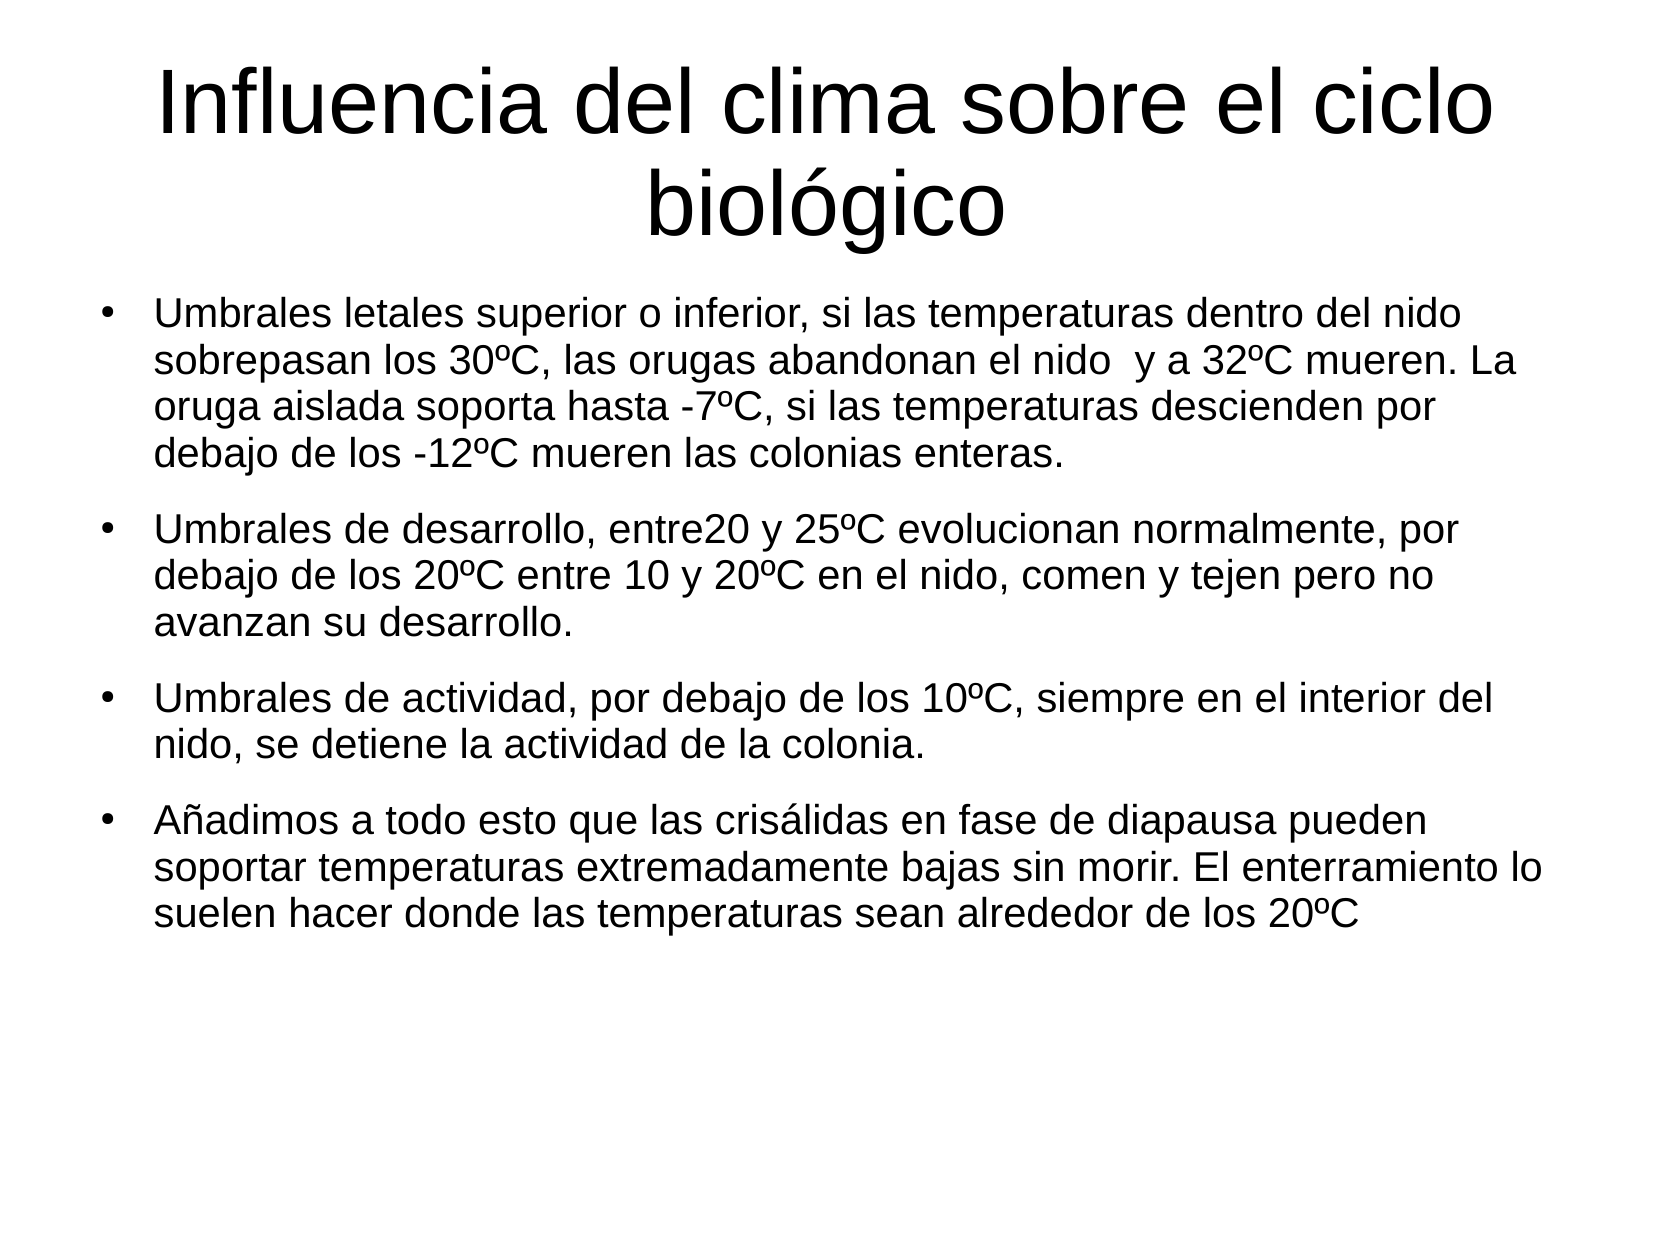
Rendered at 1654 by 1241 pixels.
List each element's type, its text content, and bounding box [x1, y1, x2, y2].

title Influencia del clima sobre el ciclo biológico [82, 49, 1571, 257]
list Umbrales letales superior o inferior, si las temperaturas dentro del nido sobrepasan los 30ºC, las orugas abandonan el nido y a 32ºC mueren. La oruga aislada soporta hasta -7ºC, si las temperaturas descienden por debajo de los -12ºC mueren las colonias enteras. Umbrales de desarrollo, entre20 y 25ºC evolucionan normalmente, por debajo de los 20ºC entre 10 y 20ºC en el nido, comen y tejen pero no avanzan su desarrollo. Umbrales de actividad, por debajo de los 10ºC, siempre en el interior del nido, se detiene la actividad de la colonia. Añadimos a todo esto que las crisálidas en fase de diapausa pueden soportar temperaturas extremadamente bajas sin morir. El enterramiento lo suelen hacer donde las temperaturas sean alrededor de los 20ºC [82, 290, 1571, 1010]
